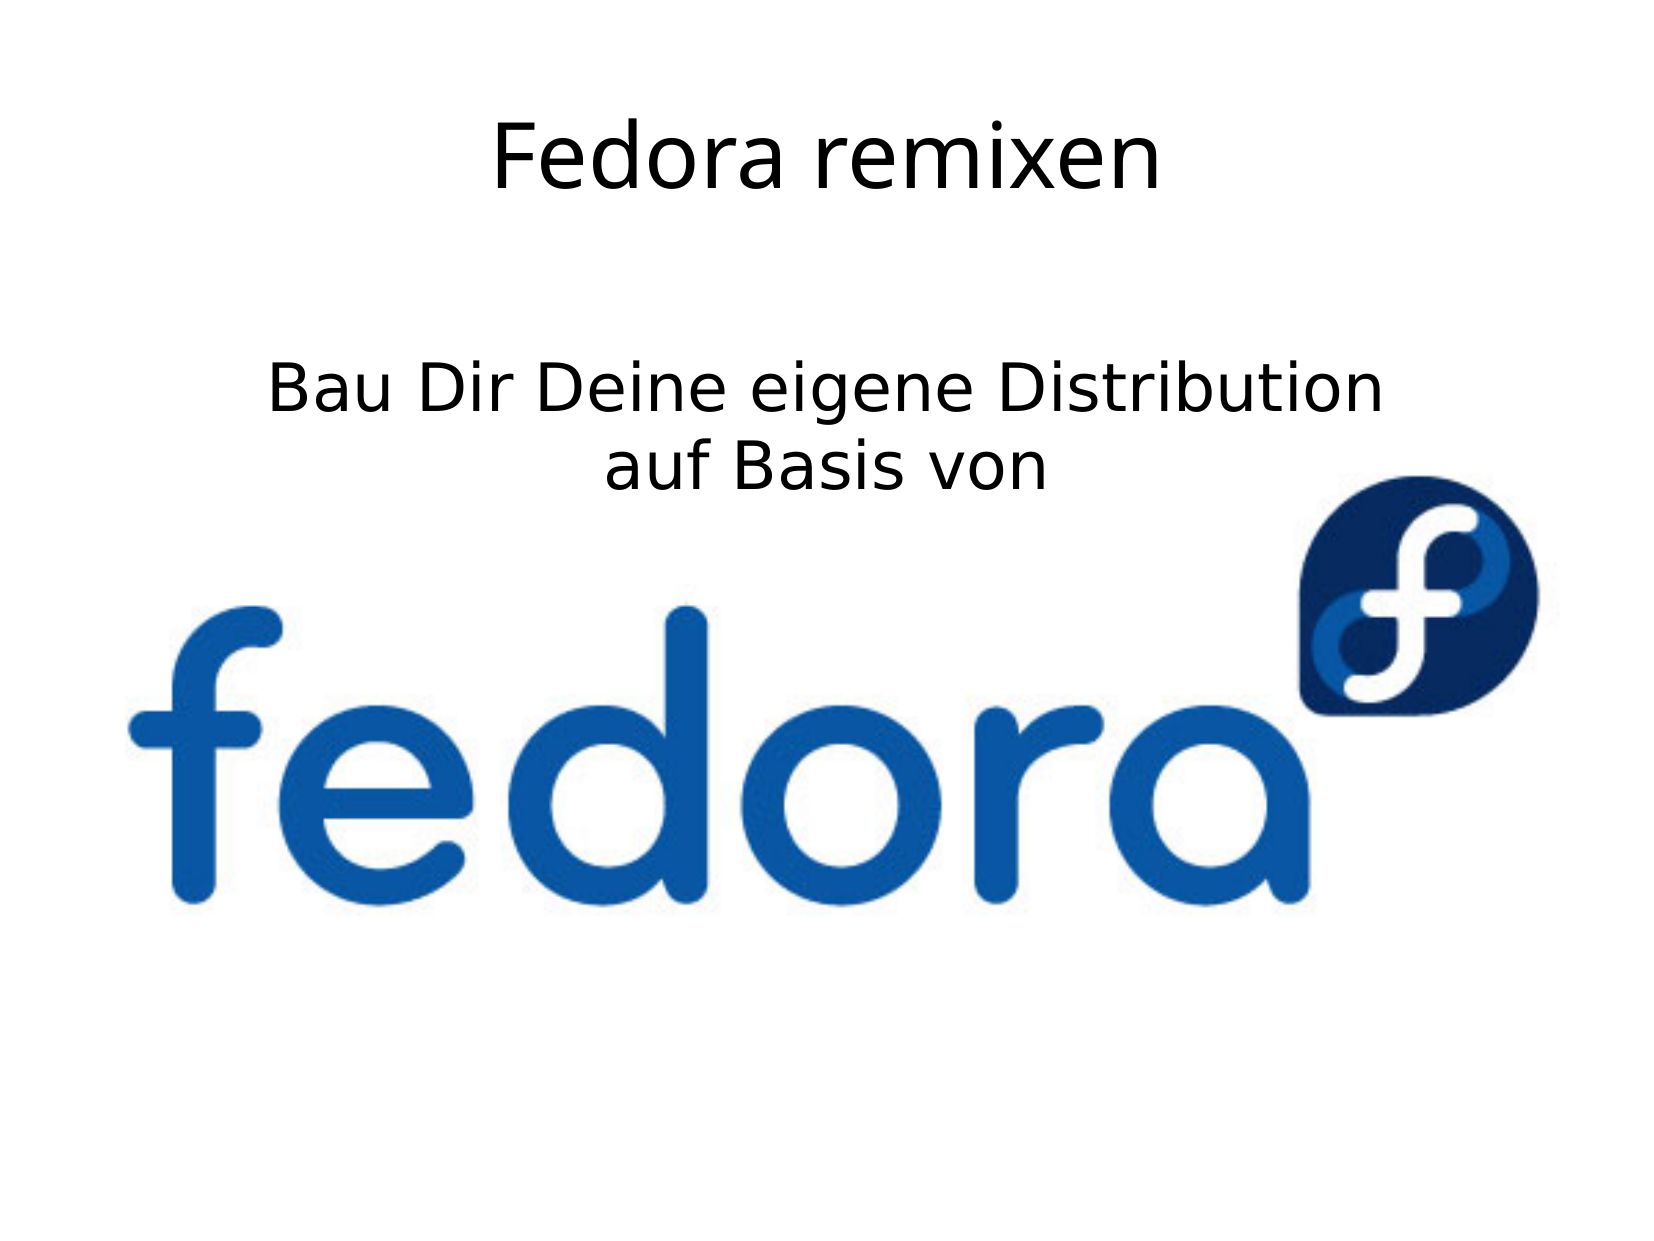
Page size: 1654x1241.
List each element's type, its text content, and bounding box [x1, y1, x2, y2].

title Fedora remixen [82, 49, 1571, 257]
subtitle Bau Dir Deine eigene Distribution auf Basis von [82, 290, 1571, 1109]
